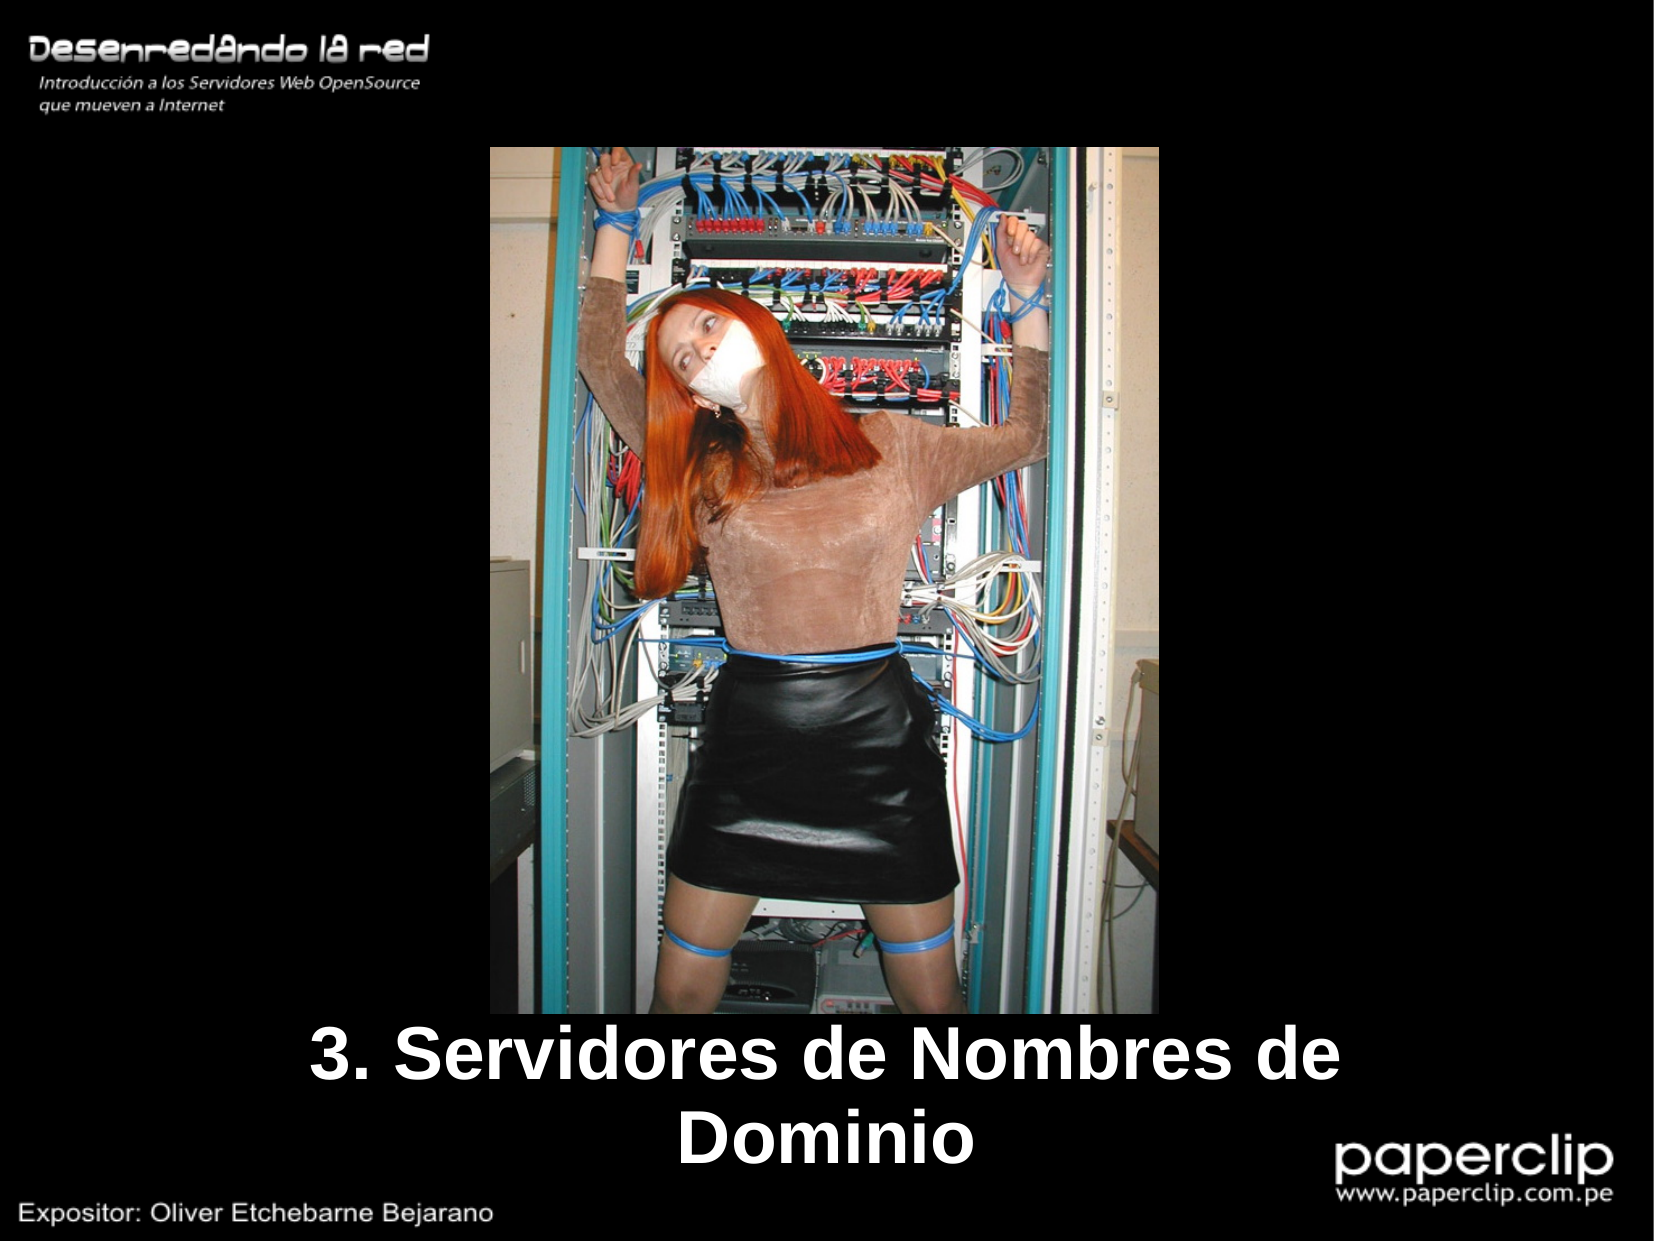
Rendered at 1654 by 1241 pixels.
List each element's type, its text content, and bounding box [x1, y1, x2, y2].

text_box 3. Servidores de Nombres de Dominio [222, 1003, 1431, 1187]
picture [0, 0, 1654, 1241]
